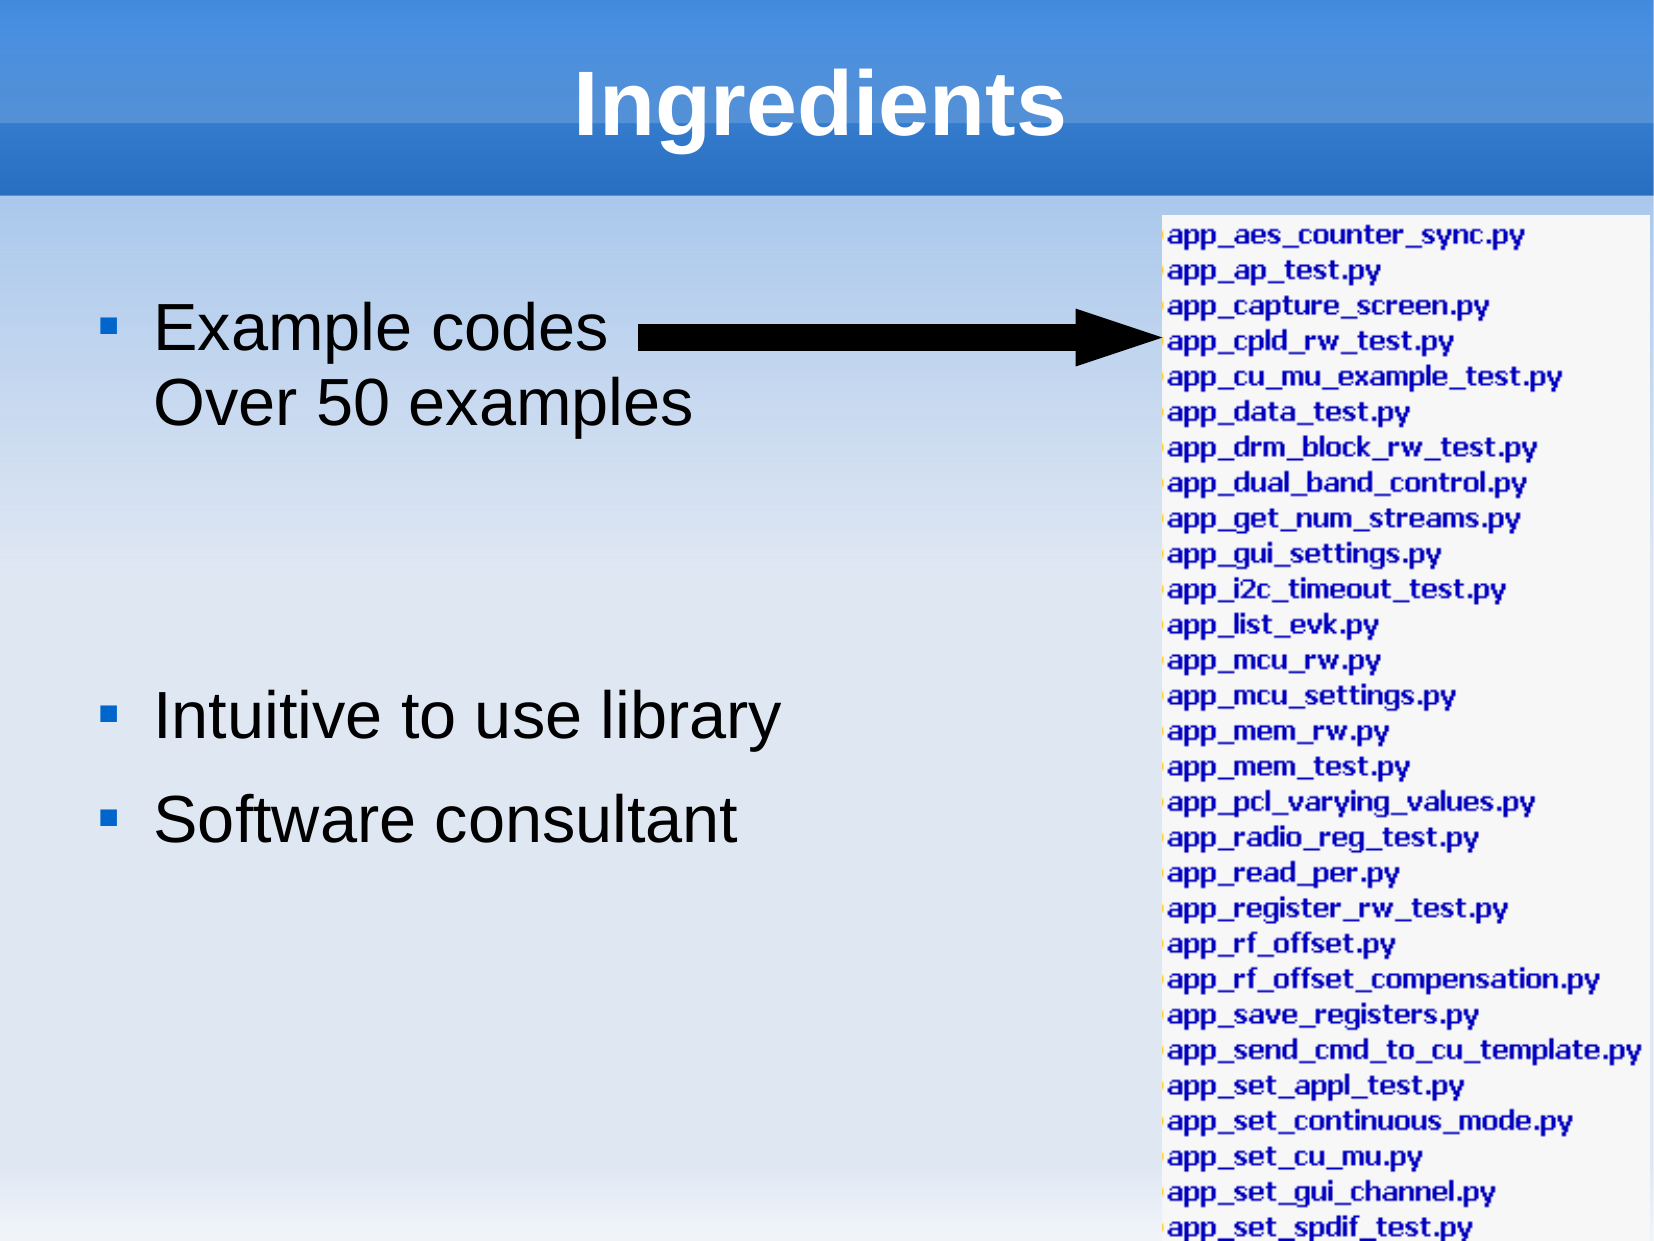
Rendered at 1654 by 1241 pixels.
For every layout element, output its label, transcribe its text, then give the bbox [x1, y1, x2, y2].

list Example codes Over 50 examples Intuitive to use library Software consultant [82, 290, 1162, 1094]
picture [0, 0, 1654, 1241]
title Ingredients [76, 0, 1565, 208]
